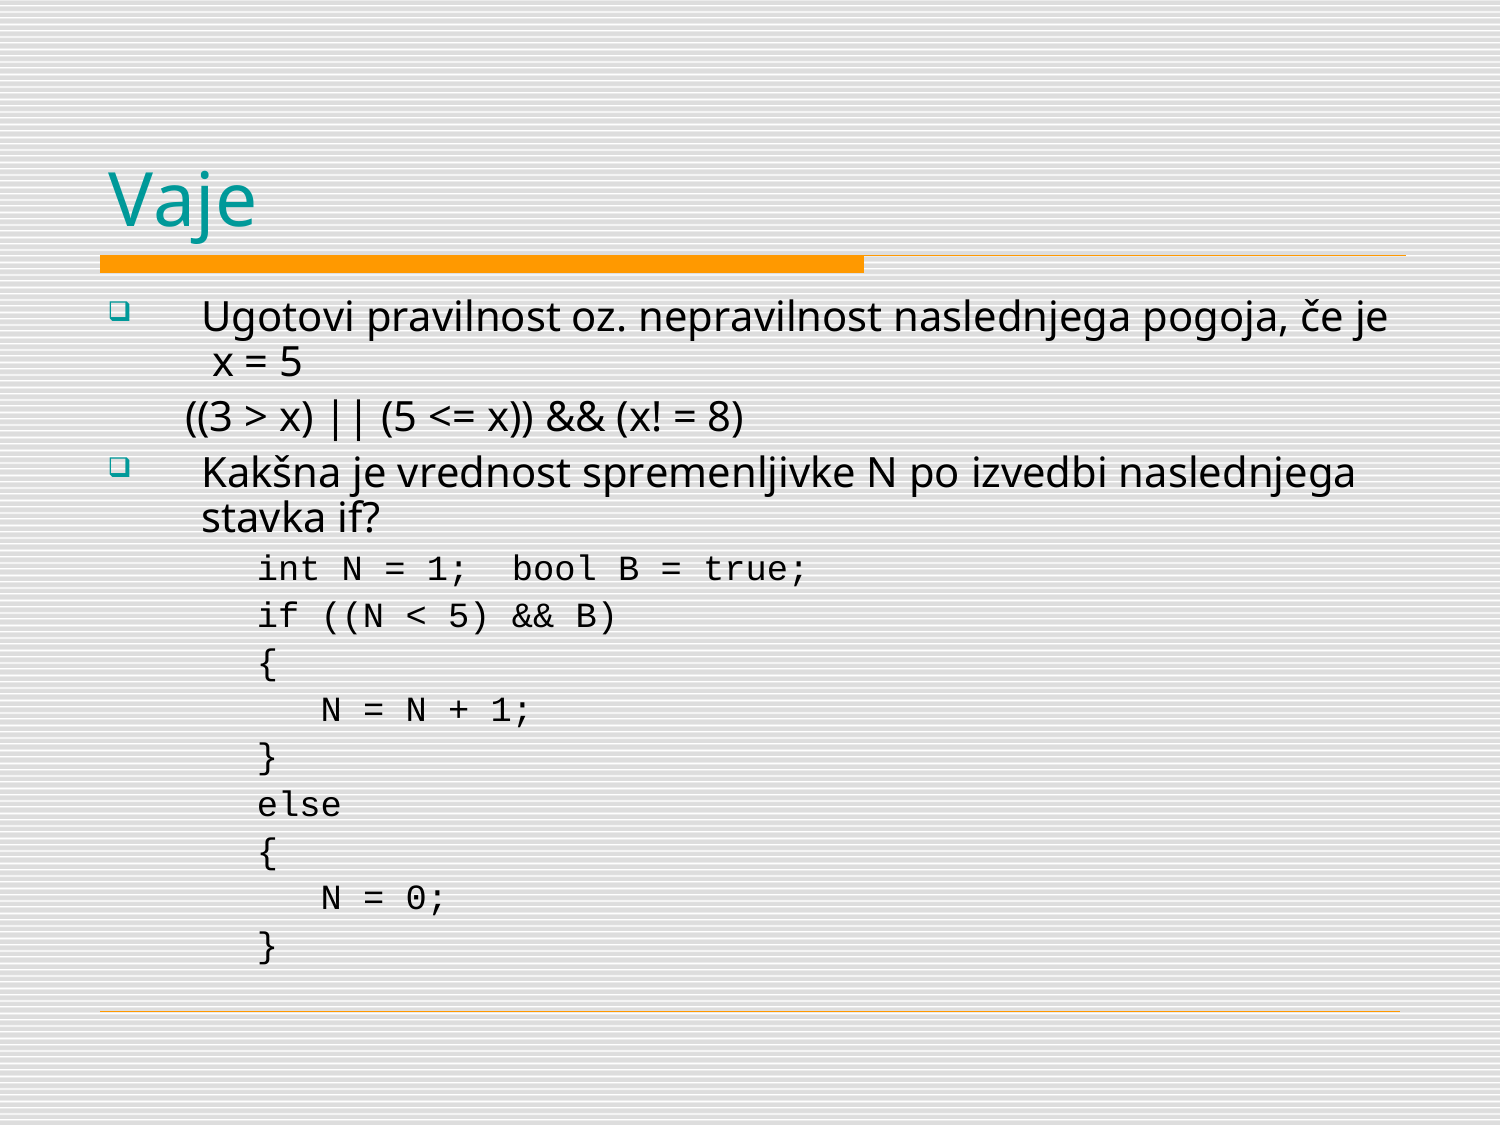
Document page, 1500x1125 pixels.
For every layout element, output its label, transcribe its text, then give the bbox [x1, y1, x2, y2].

picture [0, 0, 1500, 1125]
list Ugotovi pravilnost oz. nepravilnost naslednjega pogoja, če je x = 5 ((3 > x) || (5 <= x)) && (x! = 8) Kakšna je vrednost spremenljivke N po izvedbi naslednjega stavka if? int N = 1; bool B = true; if ((N < 5) && B) { N = N + 1; } else { N = 0; } [92, 287, 1406, 988]
title Vaje [94, 49, 1407, 250]
